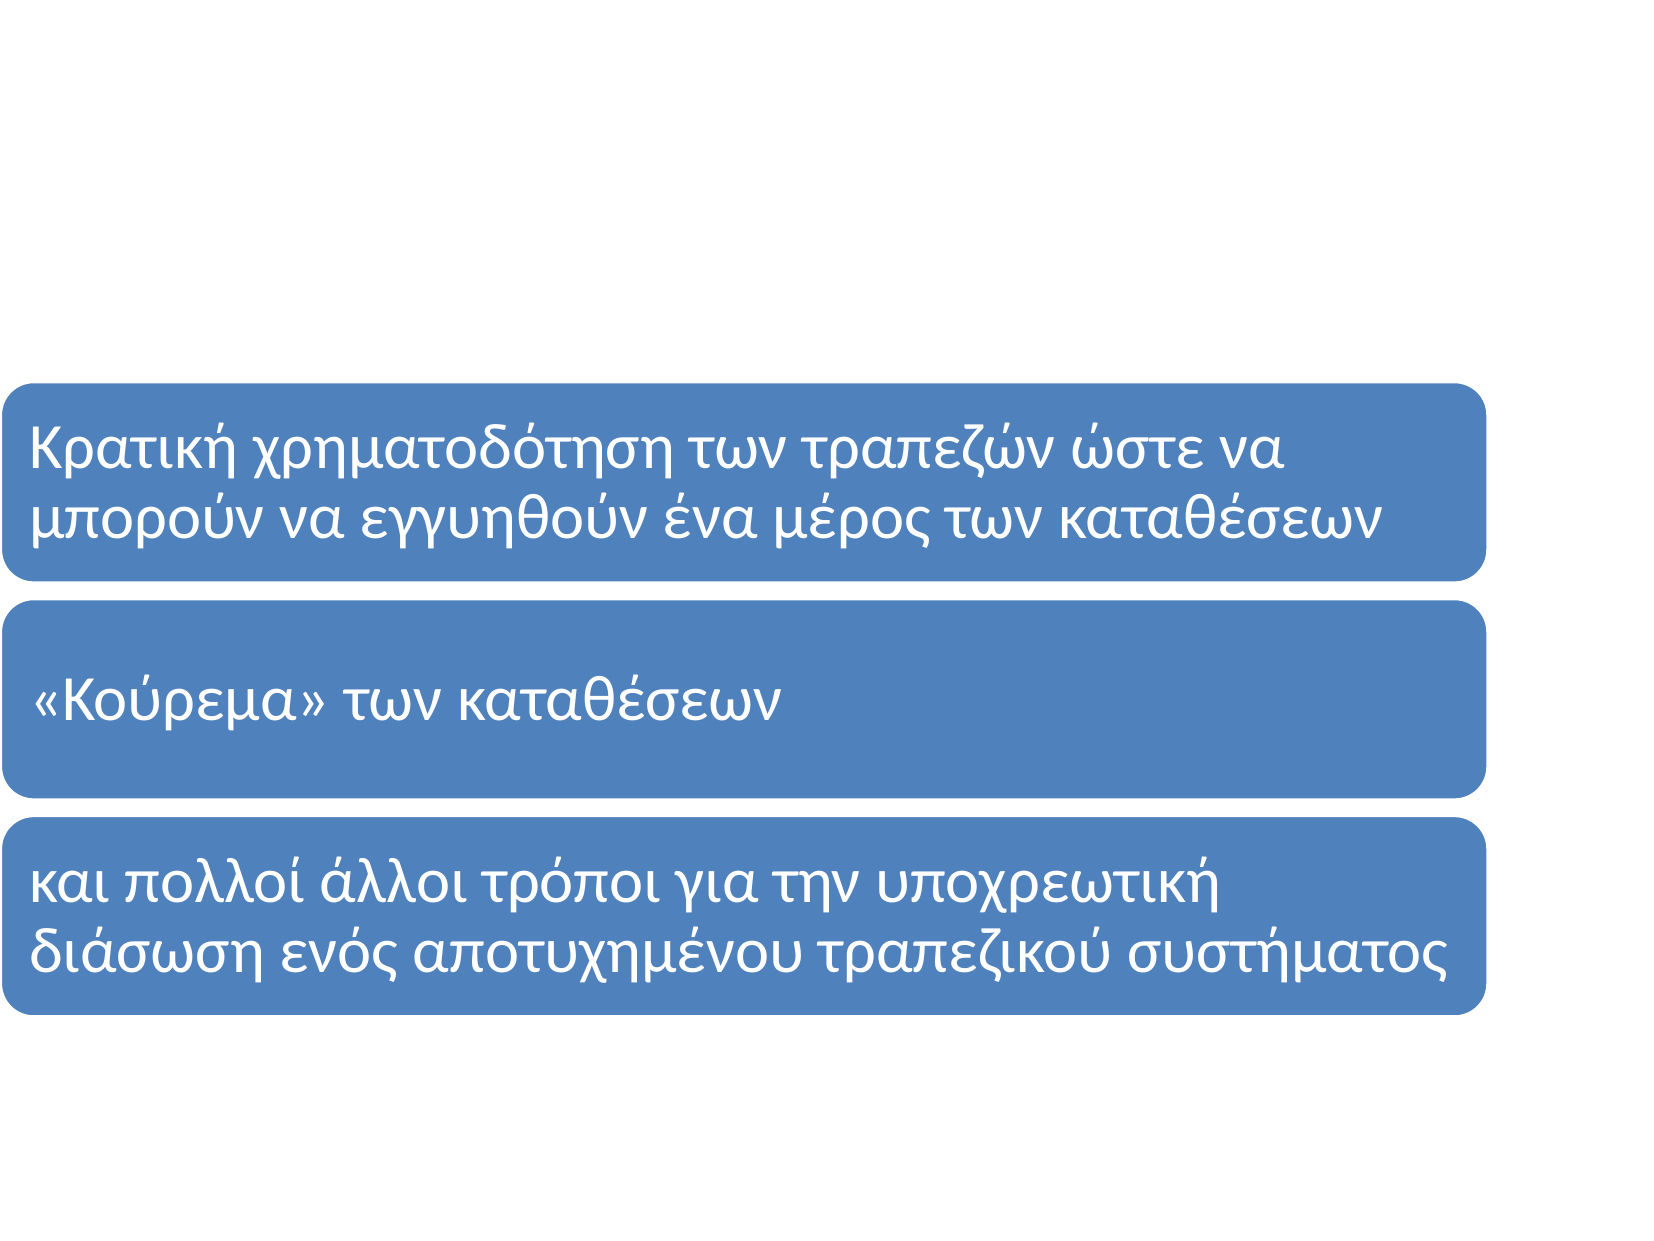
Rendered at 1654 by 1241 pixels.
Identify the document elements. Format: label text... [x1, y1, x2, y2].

text_box Κρατική χρηματοδότηση των τραπεζών ώστε να μπορούν να εγγυηθούν ένα μέρος των καταθέσεων [0, 381, 1489, 584]
text_box και πολλοί άλλοι τρόποι για την υποχρεωτική διάσωση ενός αποτυχημένου τραπεζικού συστήματος [0, 815, 1489, 1018]
text_box «Κούρεμα» των καταθέσεων [0, 598, 1489, 801]
